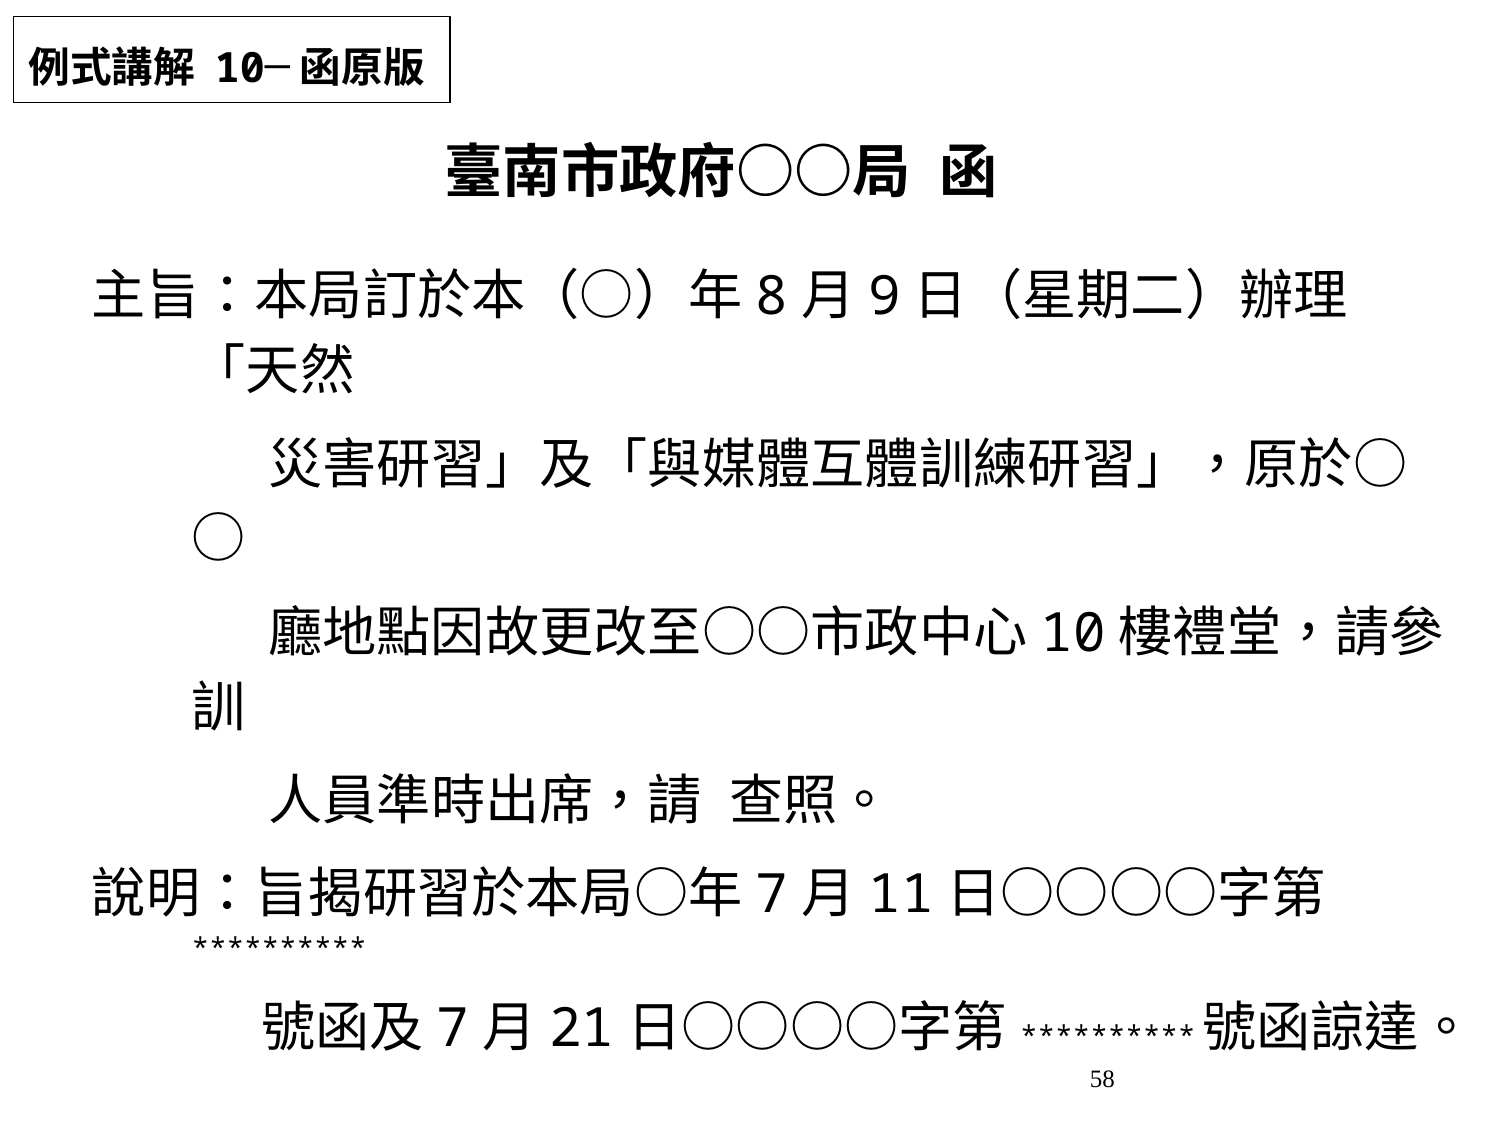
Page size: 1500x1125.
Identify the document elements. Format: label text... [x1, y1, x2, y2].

text_box 例式講解 10─函原版 [13, 16, 450, 103]
text_box 主旨：本局訂於本（○）年8月9日（星期二）辦理「天然 災害研習」及「與媒體互體訓練研習」，原於○○ 廳地點因故更改至○○市政中心10樓禮堂，請參訓 人員準時出席，請 查照。 說明：旨揭研習於本局○年7月11日○○○○字第********** 號函及7月21日○○○○字第**********號函諒達。 [77, 243, 1464, 1125]
text_box 臺南市政府○○局 函 [426, 126, 1017, 214]
